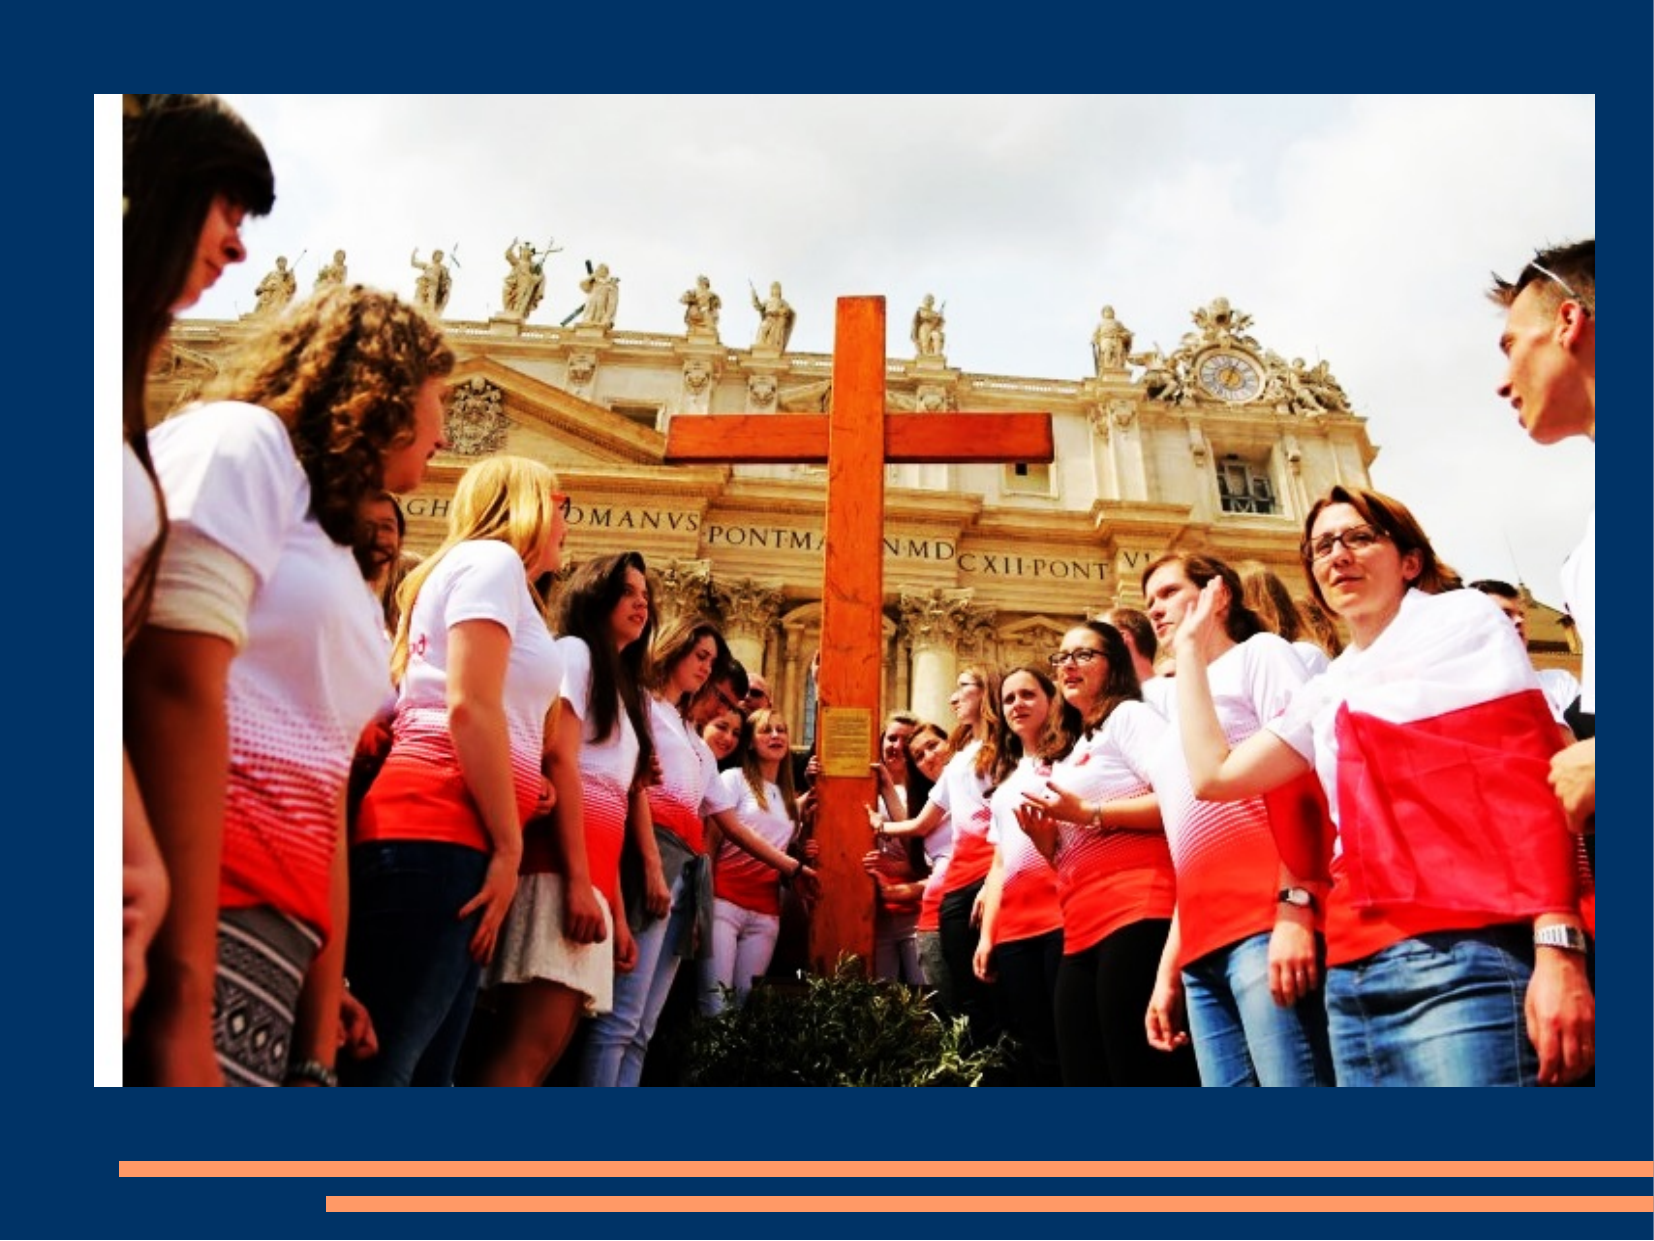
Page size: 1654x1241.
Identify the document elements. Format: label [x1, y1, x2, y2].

picture [94, 94, 1595, 1087]
